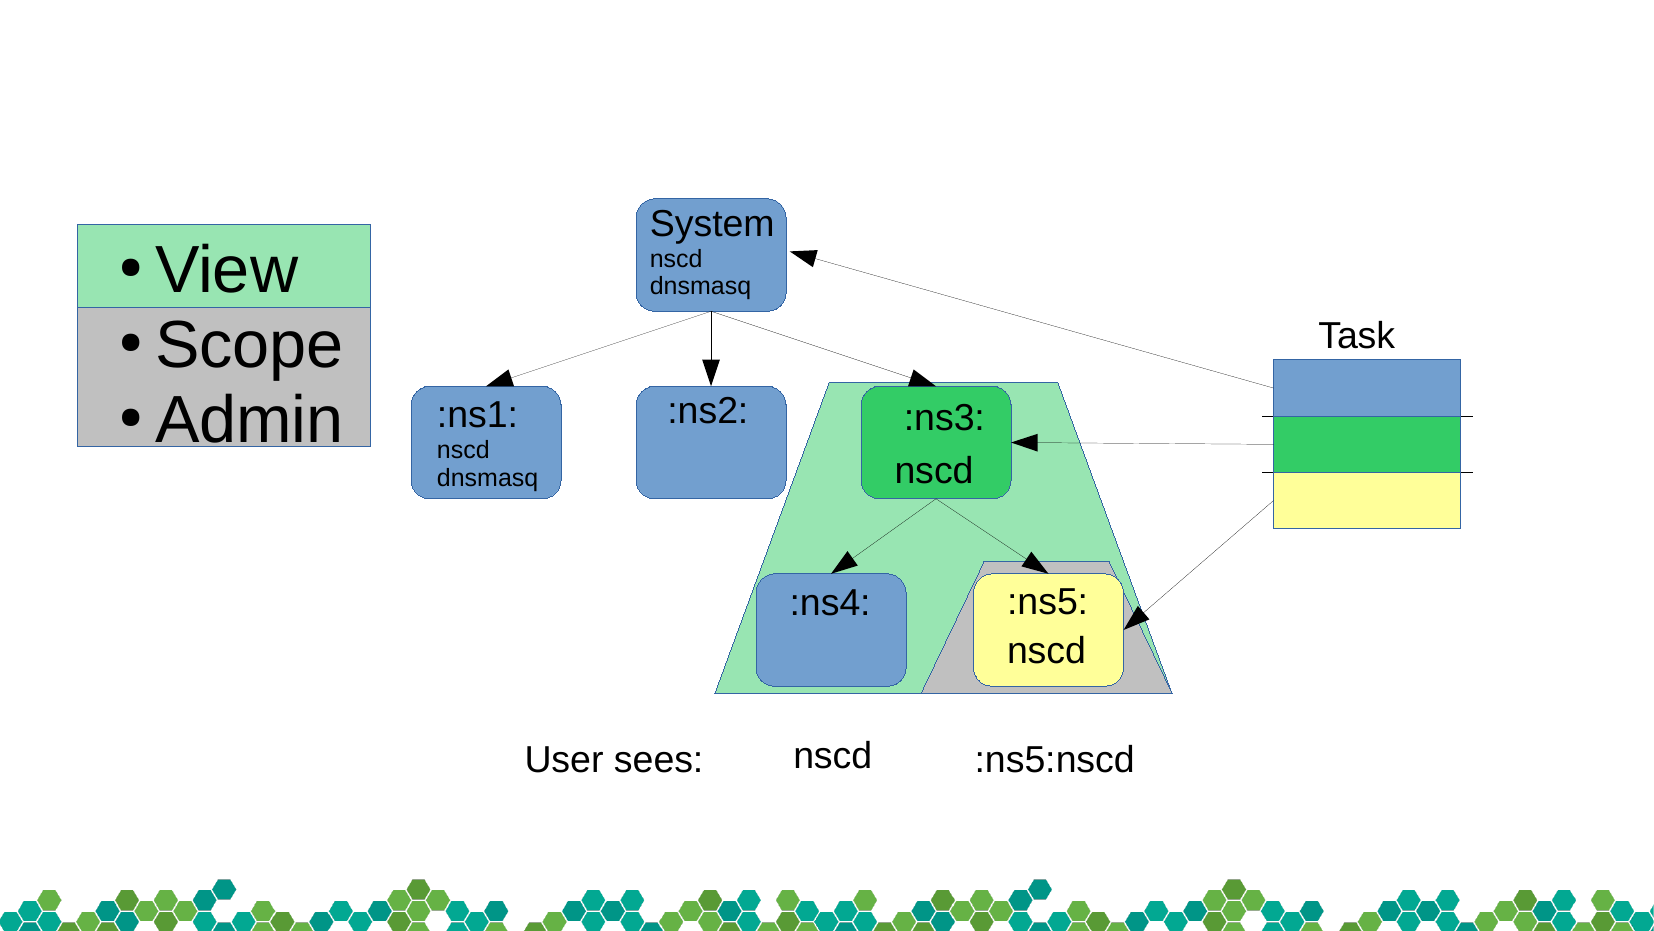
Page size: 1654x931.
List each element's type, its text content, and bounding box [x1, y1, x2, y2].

text_box :ns5:nscd [959, 731, 1150, 788]
text_box :ns4: [774, 573, 886, 631]
text_box View Scope Admin [104, 225, 359, 465]
text_box [554, 390, 562, 495]
text_box User sees: [509, 731, 719, 788]
text_box [636, 386, 787, 499]
text_box [714, 382, 1173, 694]
text_box [644, 308, 778, 312]
text_box :ns5: [992, 573, 1104, 631]
text_box System nscd dnsmasq [635, 195, 790, 308]
text_box [411, 388, 422, 497]
text_box nscd [992, 622, 1101, 680]
text_box nscd [778, 727, 888, 785]
text_box :ns2: [652, 382, 764, 440]
text_box Task [1303, 307, 1411, 365]
text_box nscd [879, 442, 989, 500]
text_box :ns3: [888, 389, 1000, 447]
text_box [1273, 359, 1461, 529]
text_box :ns1: nscd dnsmasq [422, 385, 554, 499]
picture [0, 871, 1654, 931]
text_box [77, 224, 371, 447]
